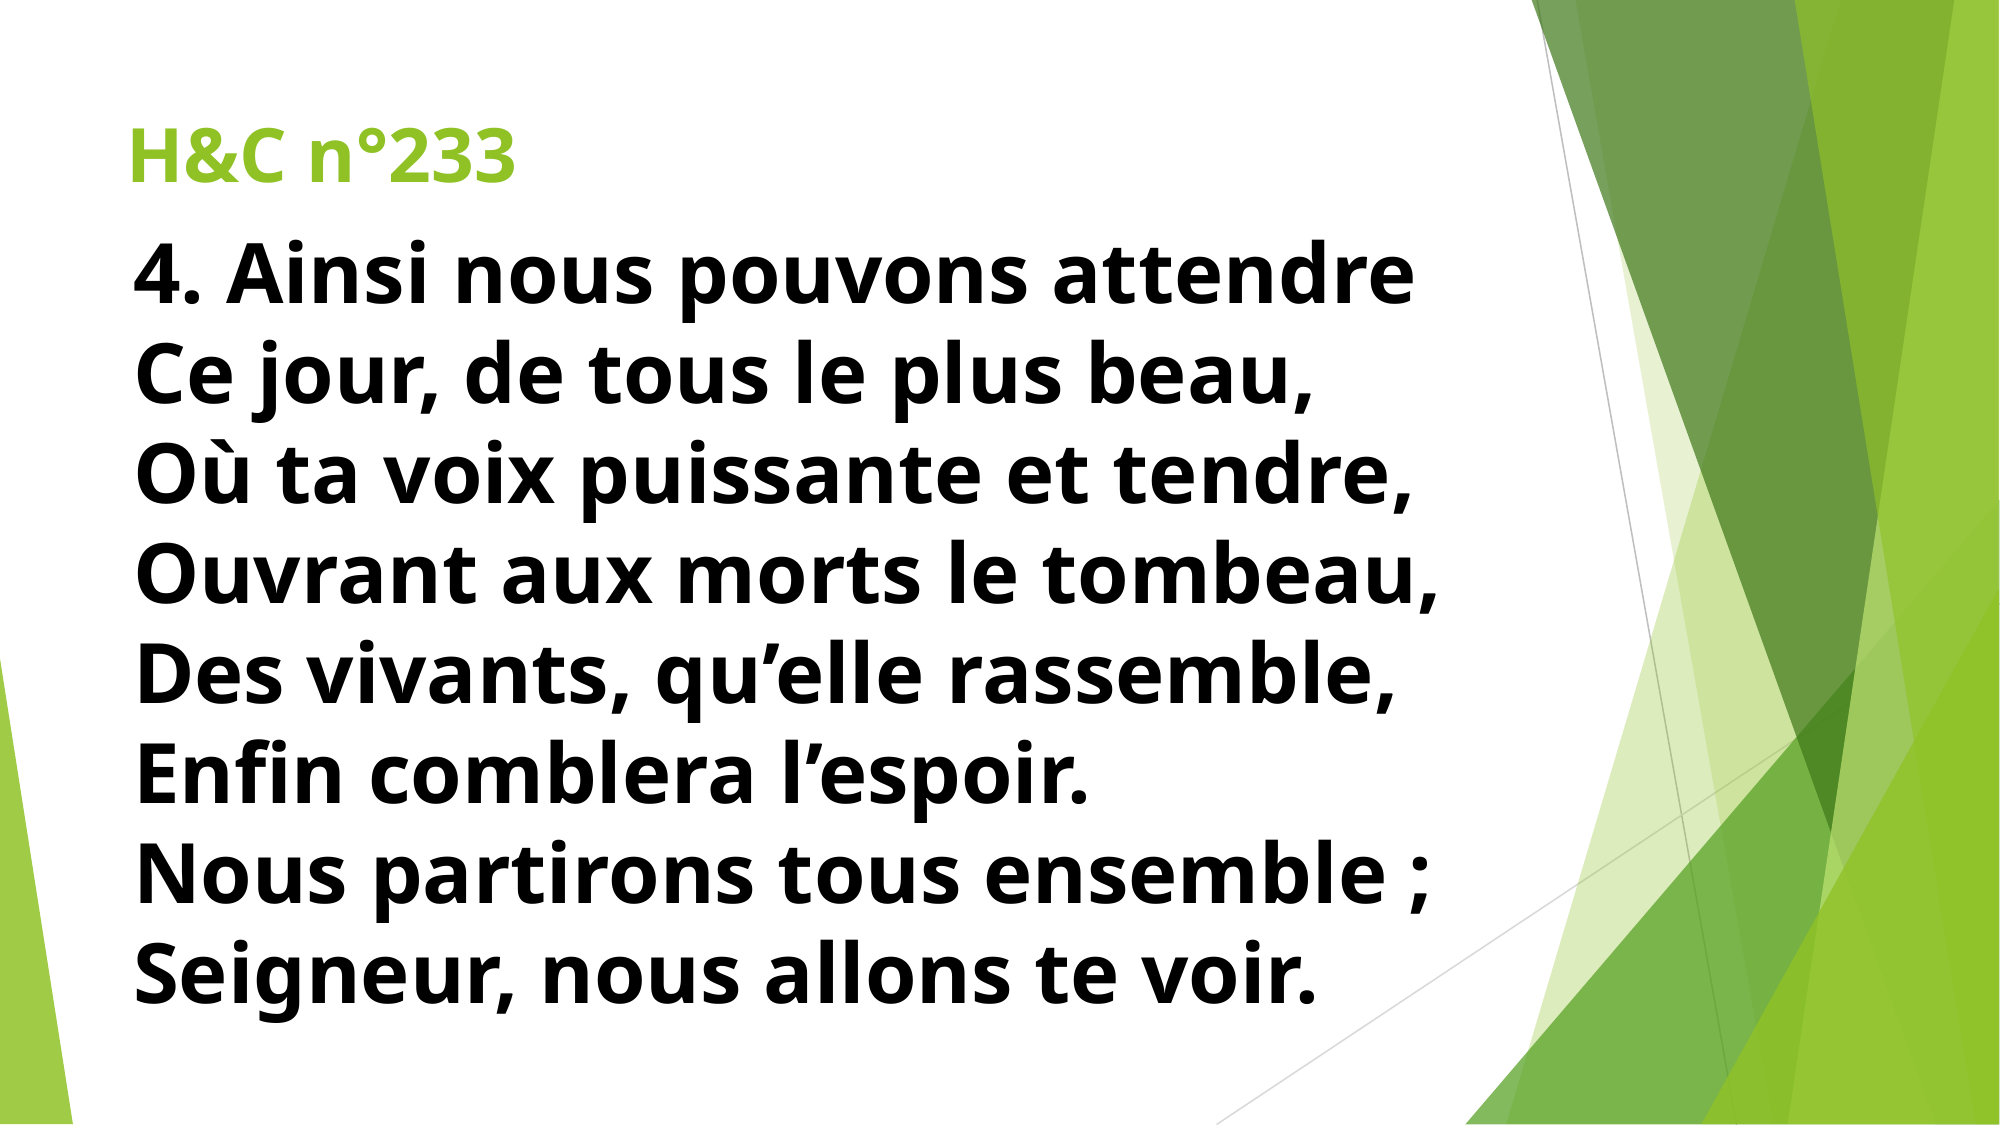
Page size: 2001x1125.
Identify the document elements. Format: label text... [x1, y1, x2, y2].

text_box H&C n°233 [111, 99, 1522, 213]
text_box 4. Ainsi nous pouvons attendre Ce jour, de tous le plus beau, Où ta voix puissante et tendre, Ouvrant aux morts le tombeau, Des vivants, qu’elle rassemble, Enfin comblera l’espoir. Nous partirons tous ensemble ; Seigneur, nous allons te voir. [118, 212, 1961, 1074]
